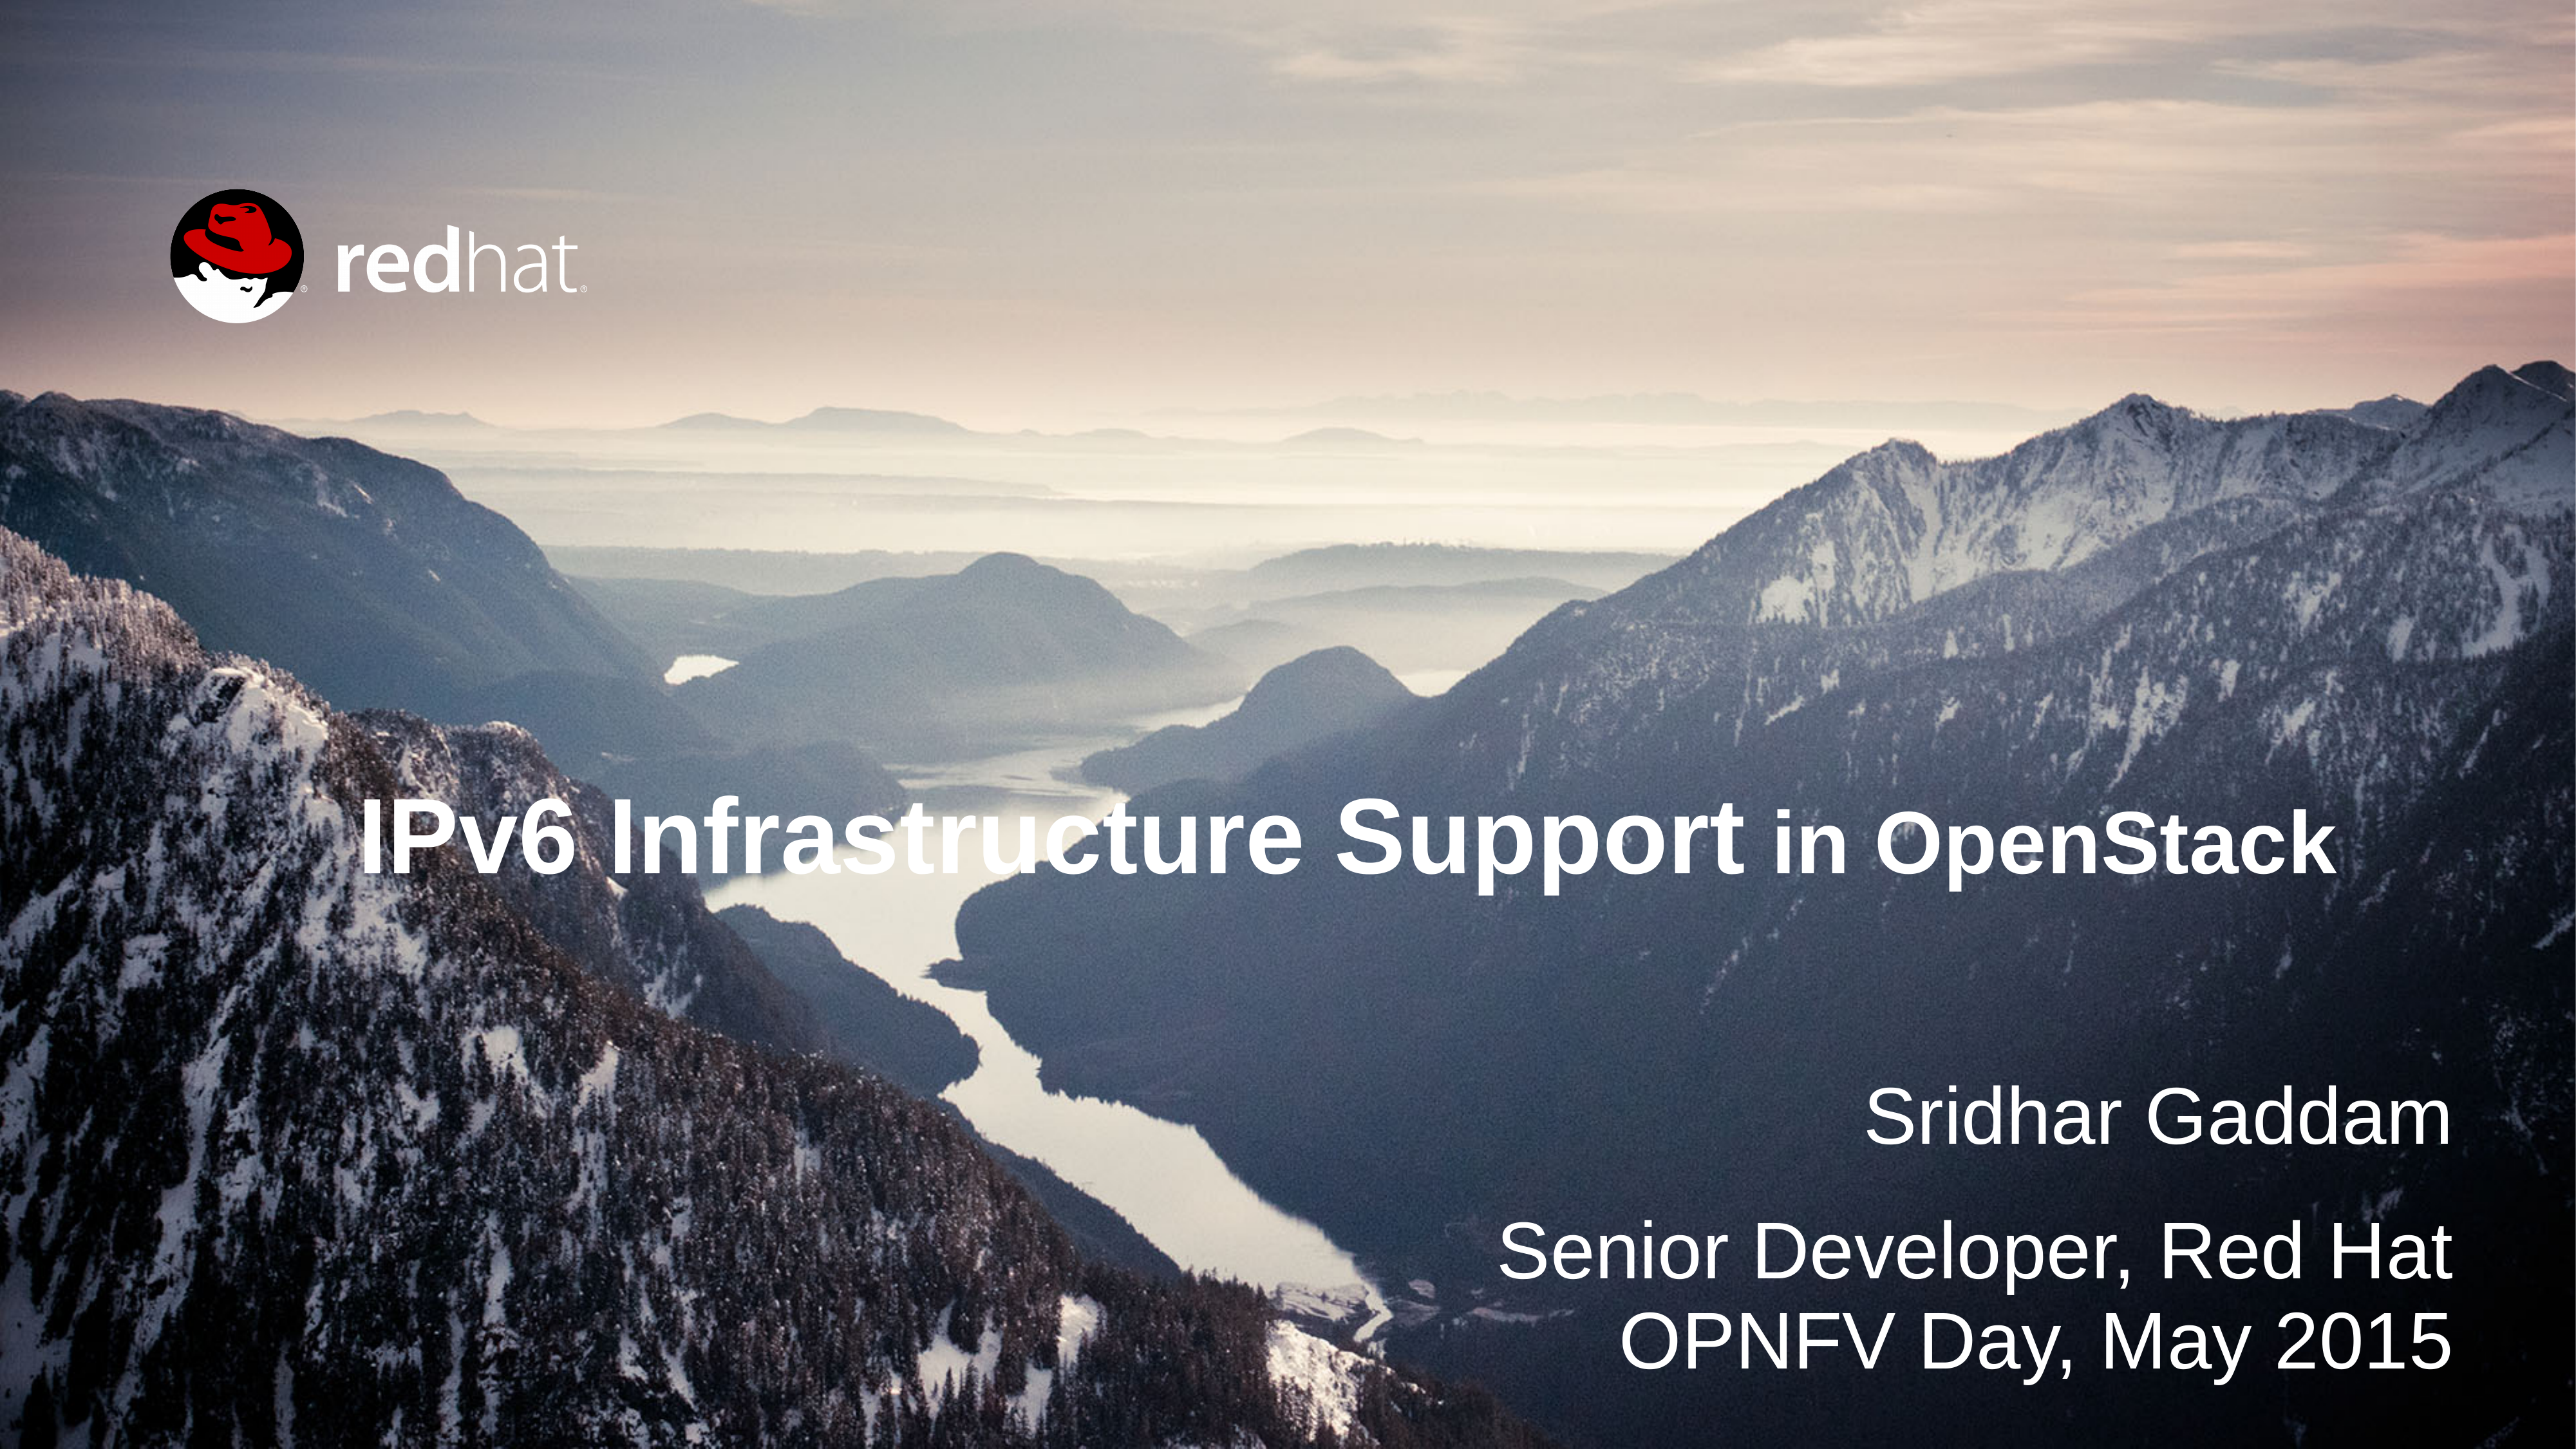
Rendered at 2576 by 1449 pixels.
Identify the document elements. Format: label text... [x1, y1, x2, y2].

text_box Sridhar Gaddam Senior Developer, Red Hat OPNFV Day, May 2015 [1487, 931, 2492, 1391]
picture [0, 0, 2576, 1449]
text_box IPv6 Infrastructure Support in OpenStack [348, 711, 2502, 905]
